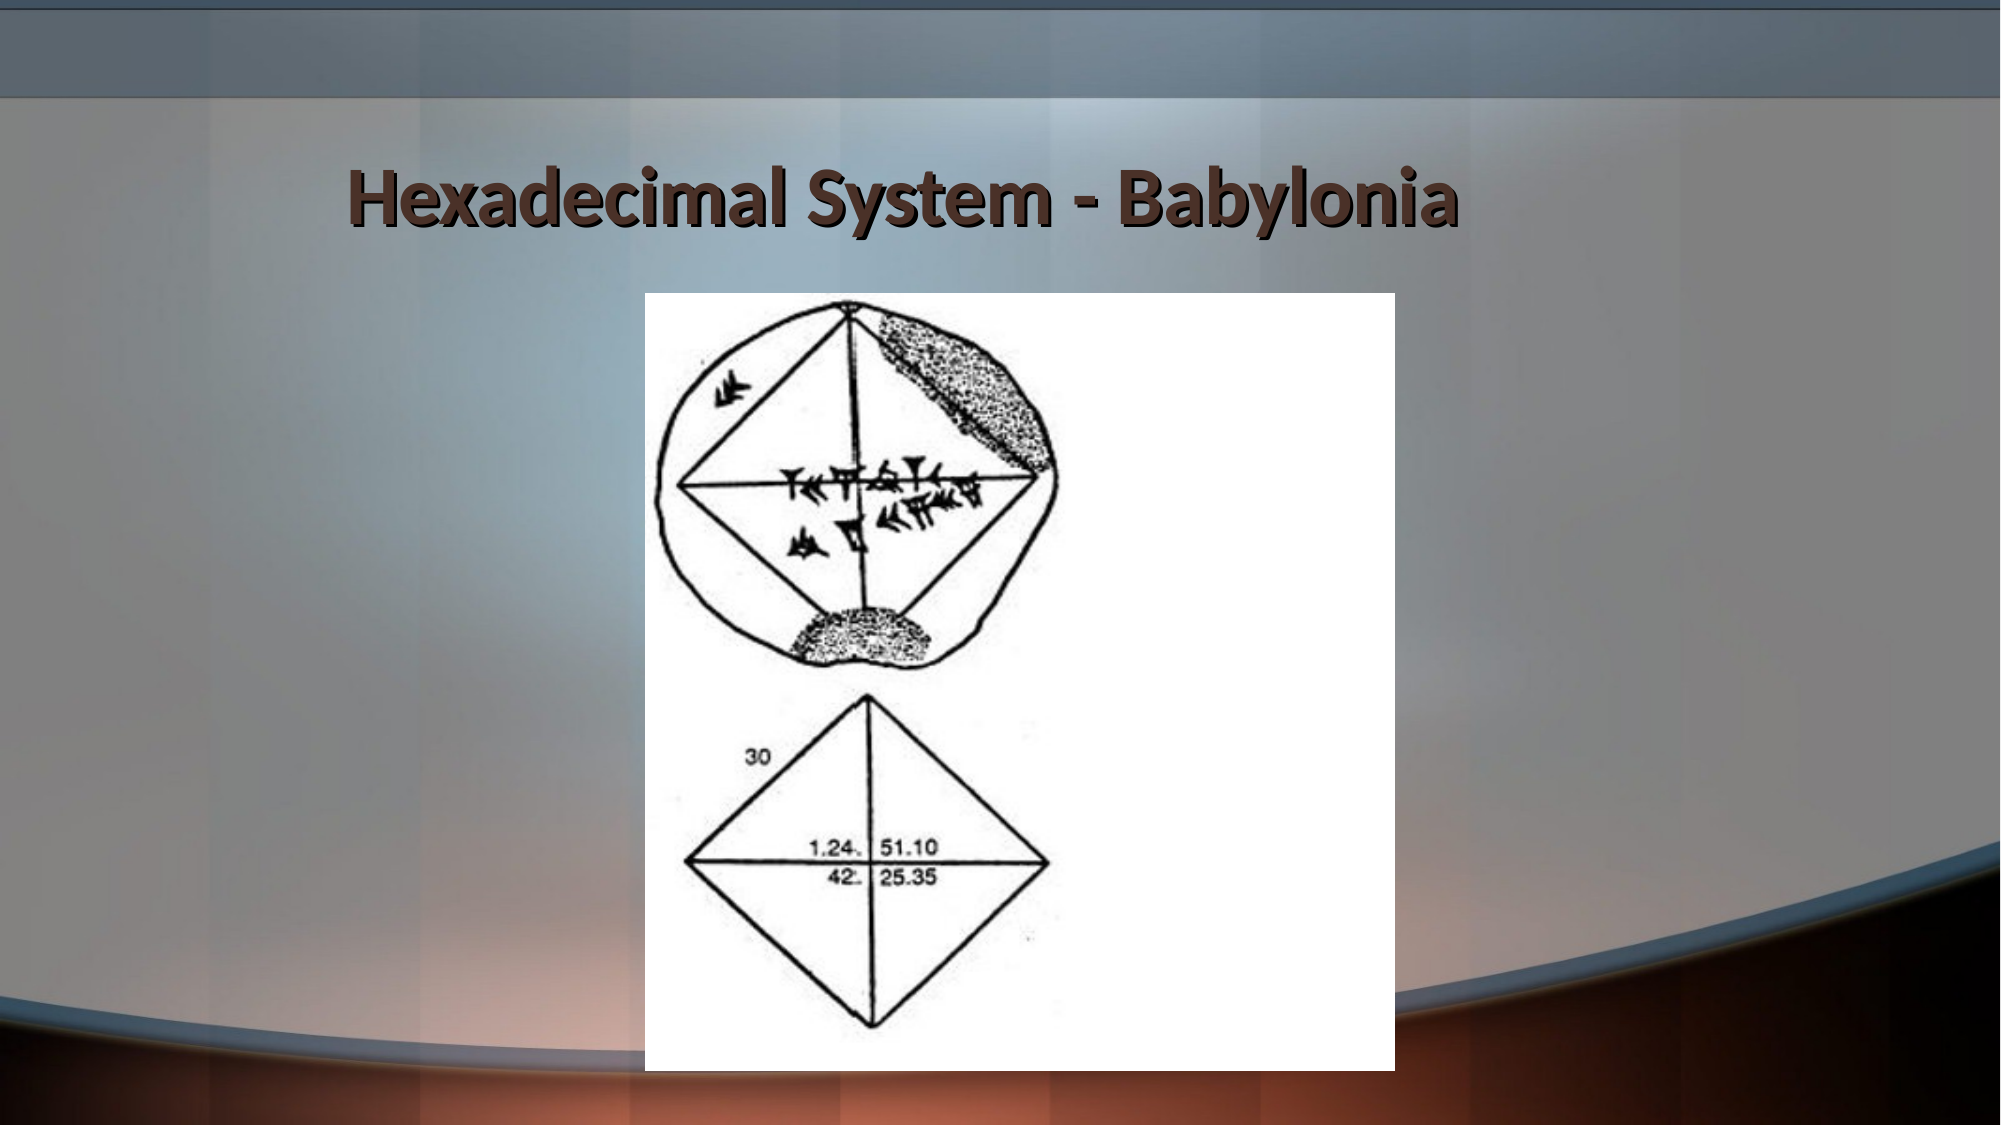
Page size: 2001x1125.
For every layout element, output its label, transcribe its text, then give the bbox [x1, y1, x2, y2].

picture [645, 293, 1395, 1071]
title Hexadecimal System - Babylonia [75, 104, 1732, 294]
